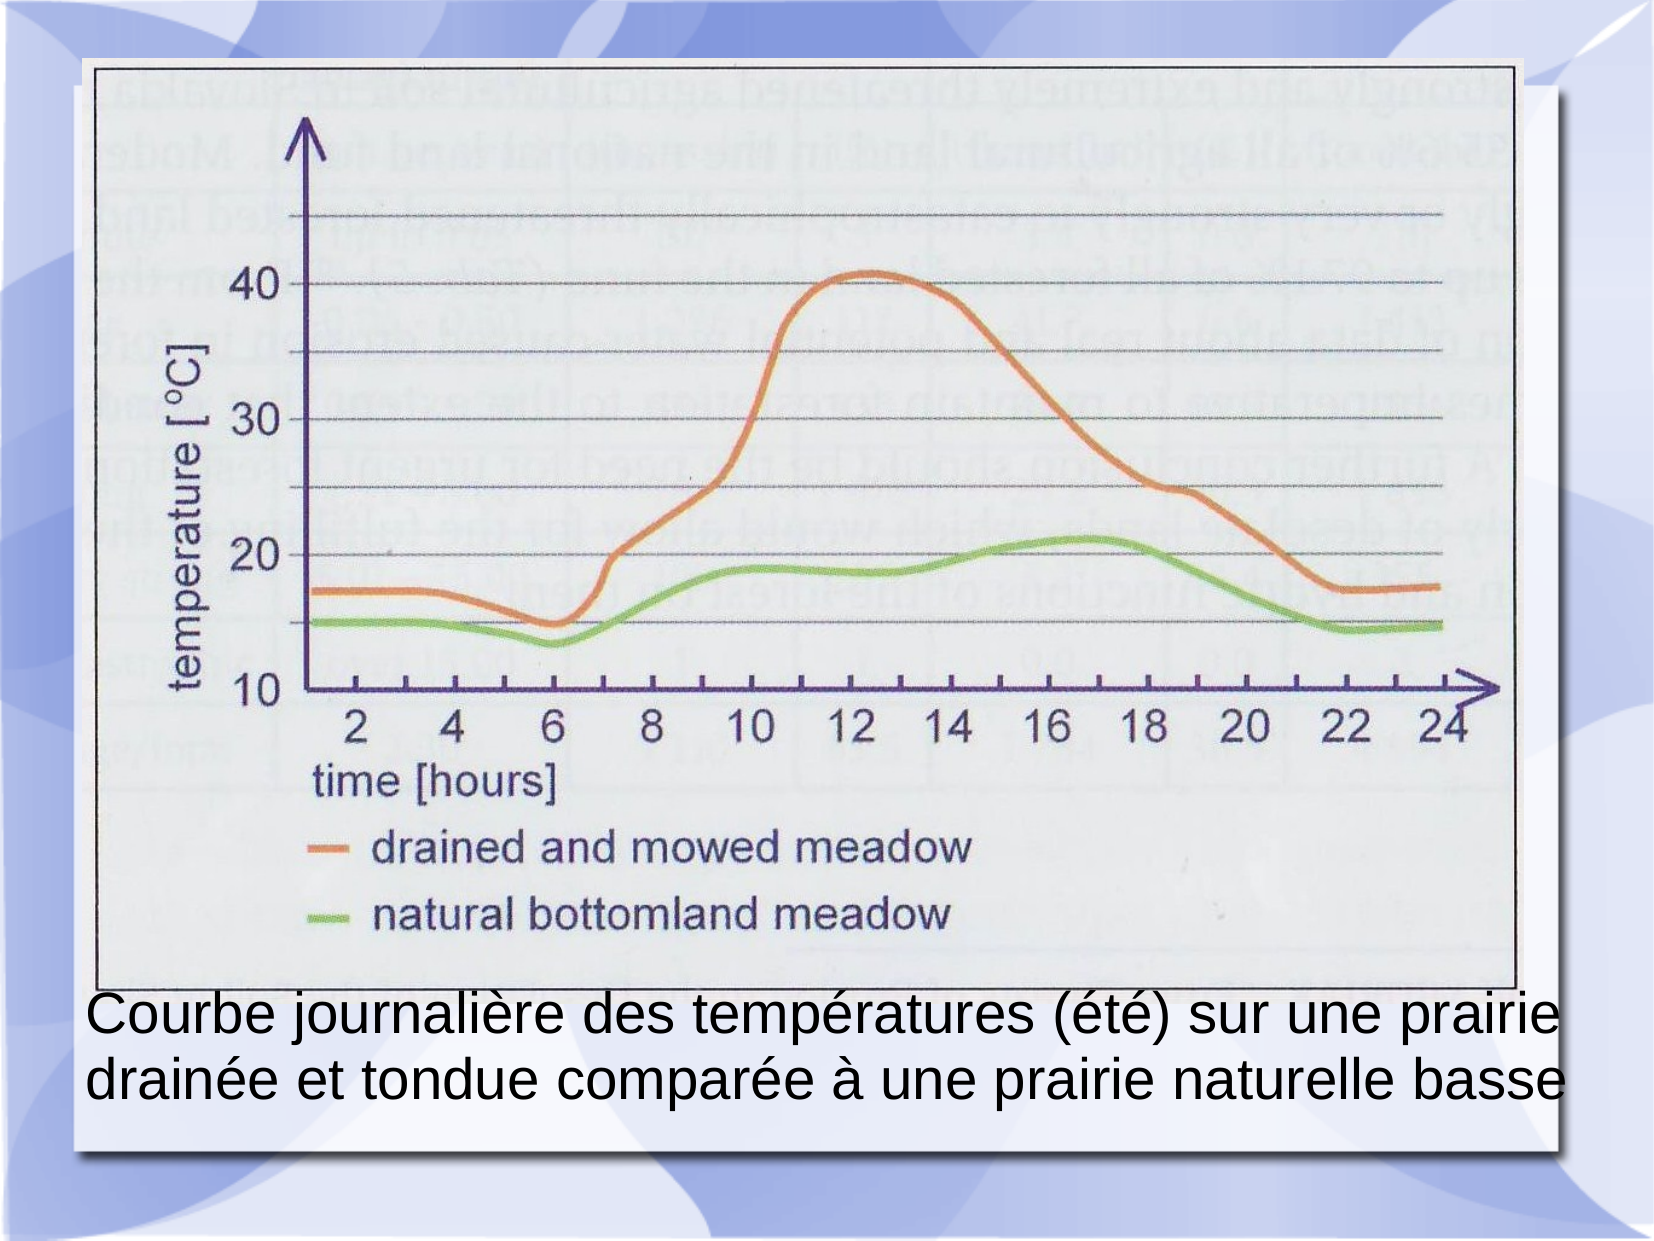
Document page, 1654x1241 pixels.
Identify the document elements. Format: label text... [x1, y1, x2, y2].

picture [0, 0, 1654, 1241]
text_box Courbe journalière des températures (été) sur une prairie drainée et tondue comparée à une prairie naturelle basse [70, 970, 1595, 1158]
